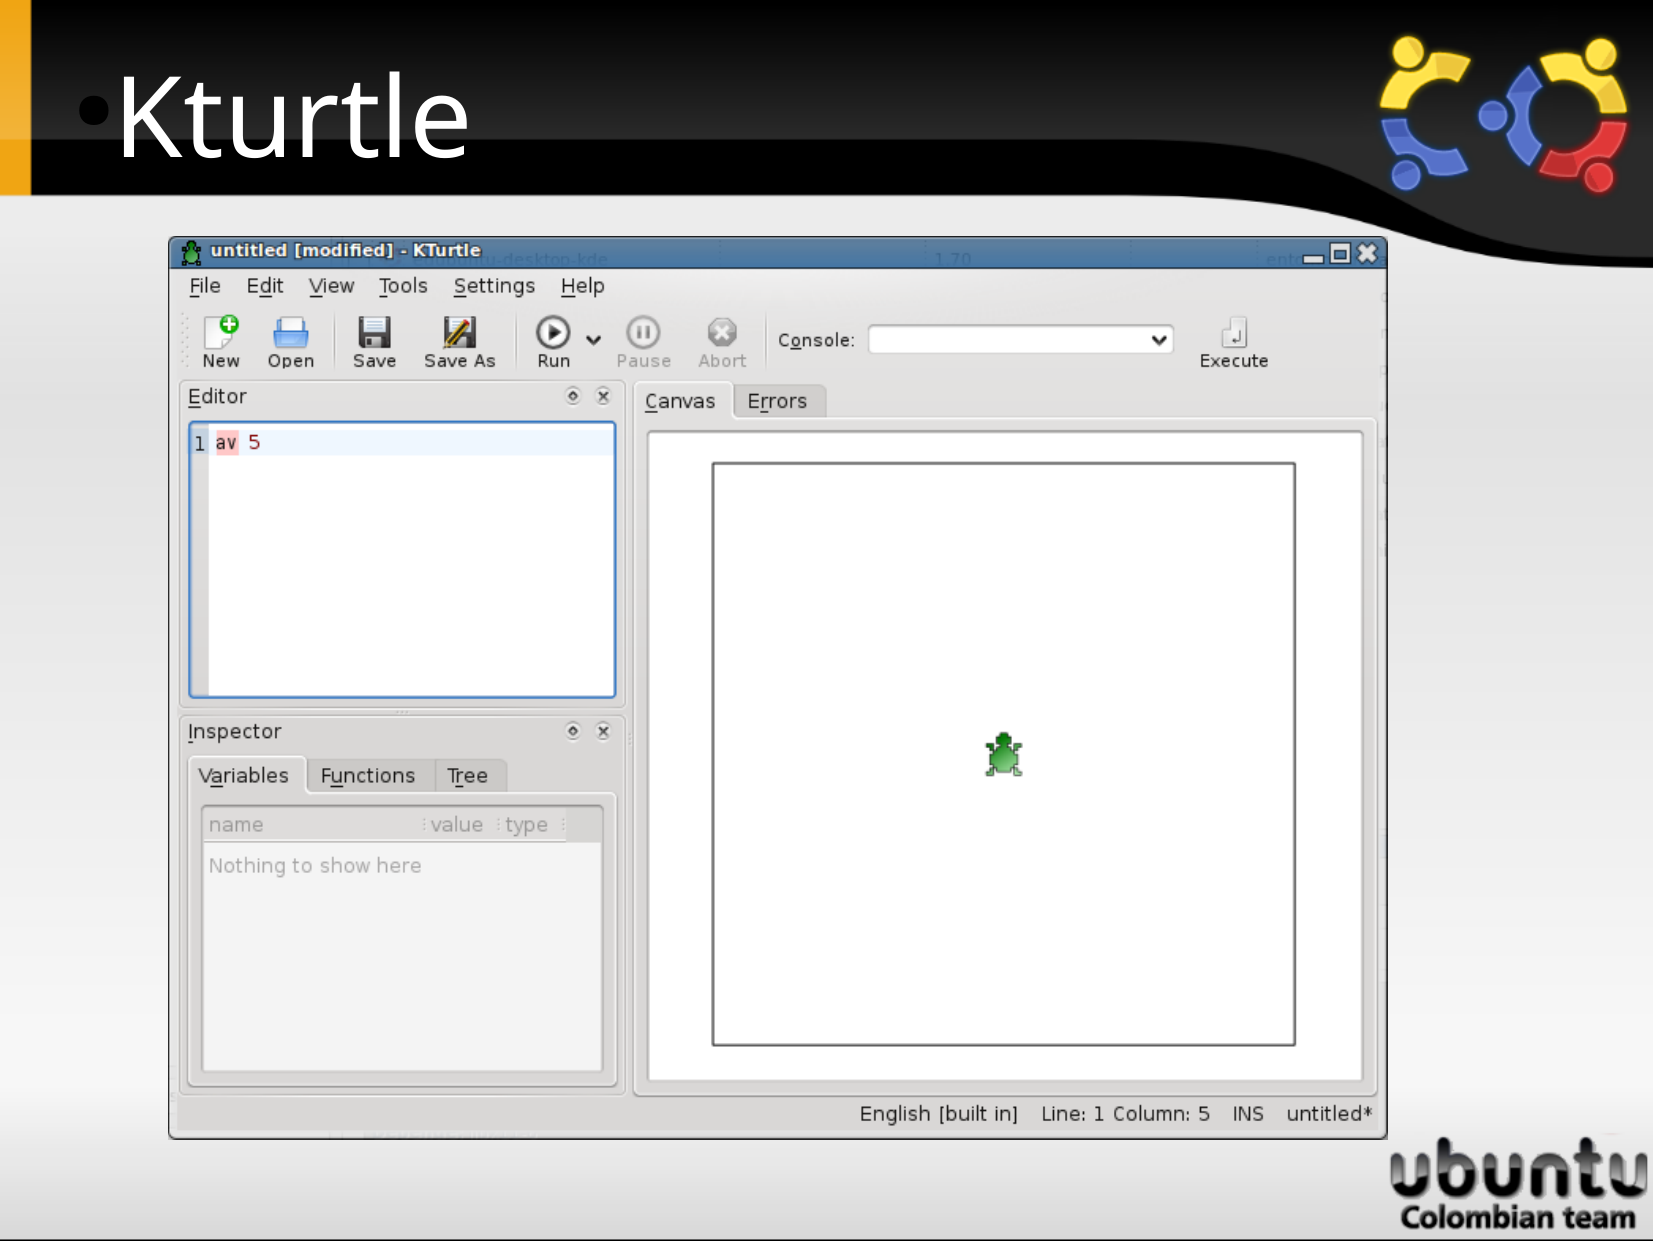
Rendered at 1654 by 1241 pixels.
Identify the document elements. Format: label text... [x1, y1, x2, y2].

picture [0, 0, 1653, 1241]
text_box Kturtle [59, 29, 1447, 178]
